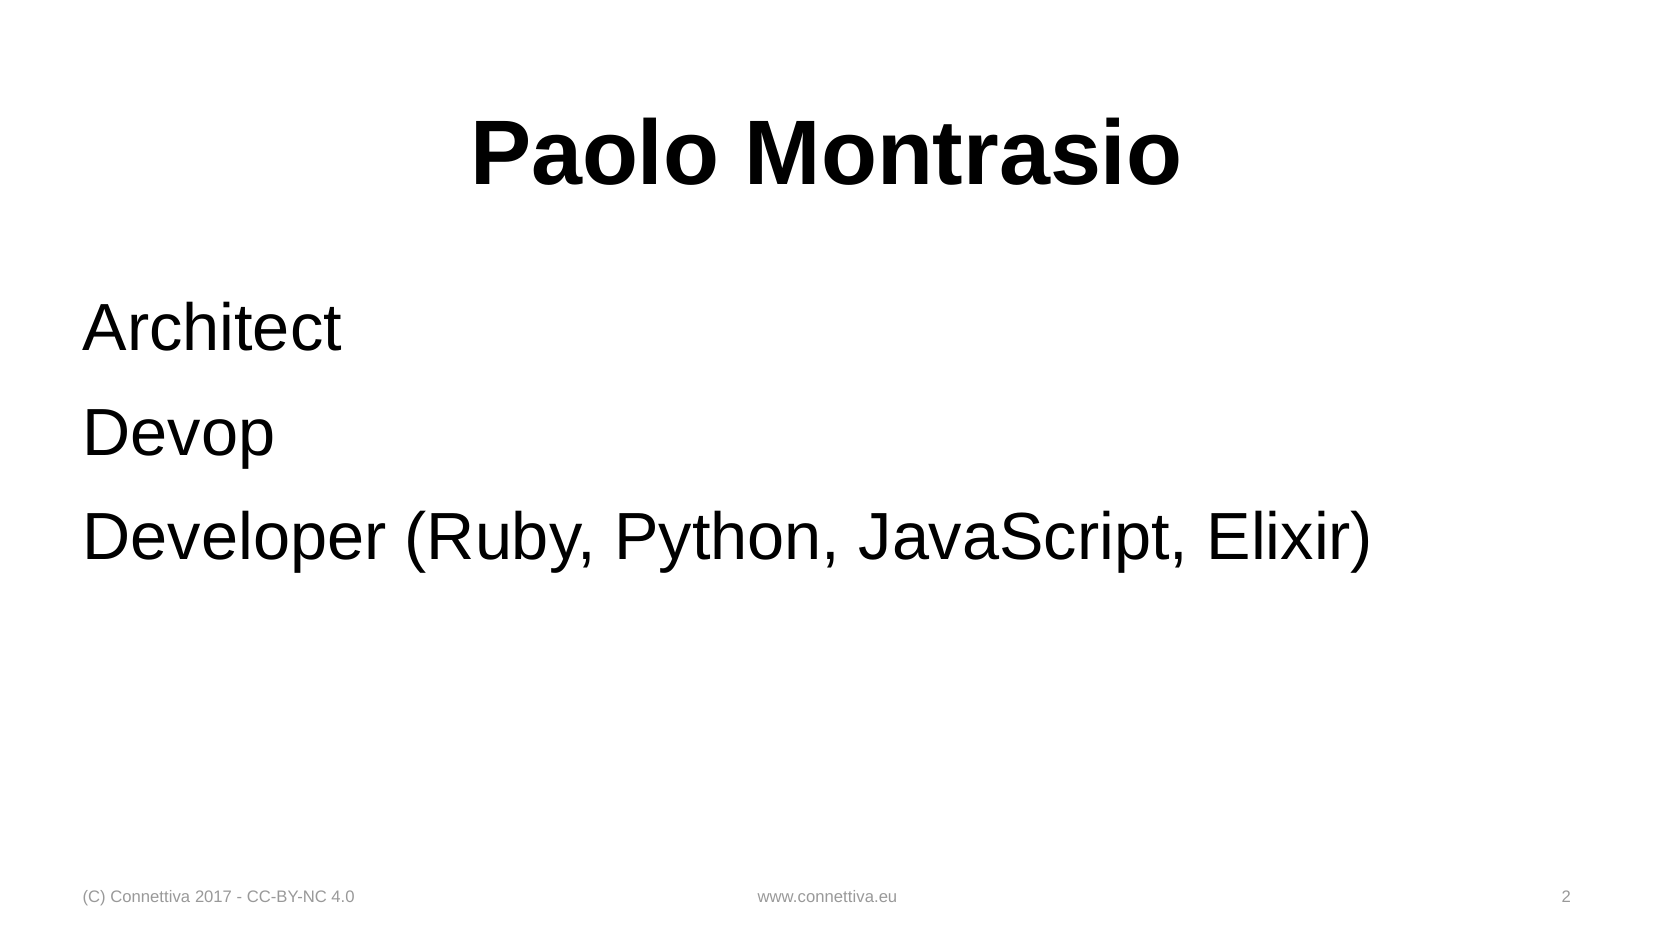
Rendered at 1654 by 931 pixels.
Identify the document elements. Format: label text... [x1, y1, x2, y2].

list Architect Devop Developer (Ruby, Python, JavaScript, Elixir) [82, 290, 1571, 931]
title Paolo Montrasio [82, 49, 1571, 257]
